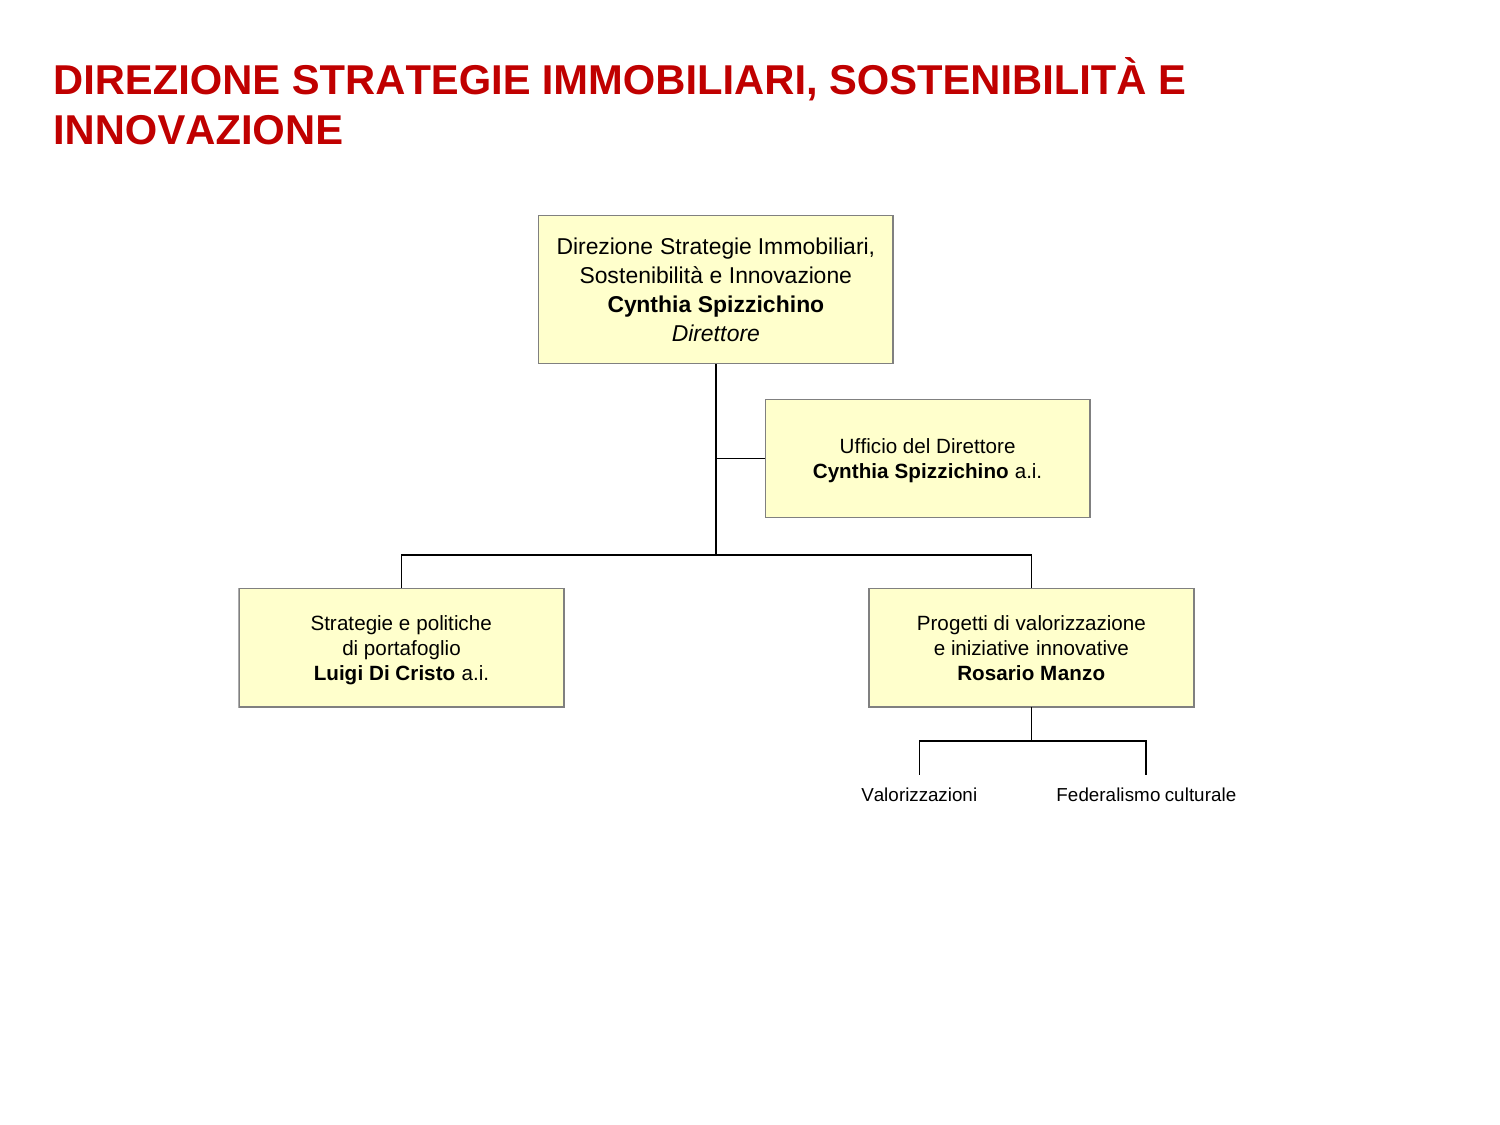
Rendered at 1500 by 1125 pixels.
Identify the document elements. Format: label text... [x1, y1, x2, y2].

text_box DIREZIONE STRATEGIE IMMOBILIARI, SOSTENIBILITÀ E INNOVAZIONE [38, 45, 1414, 128]
picture [238, 214, 1262, 852]
